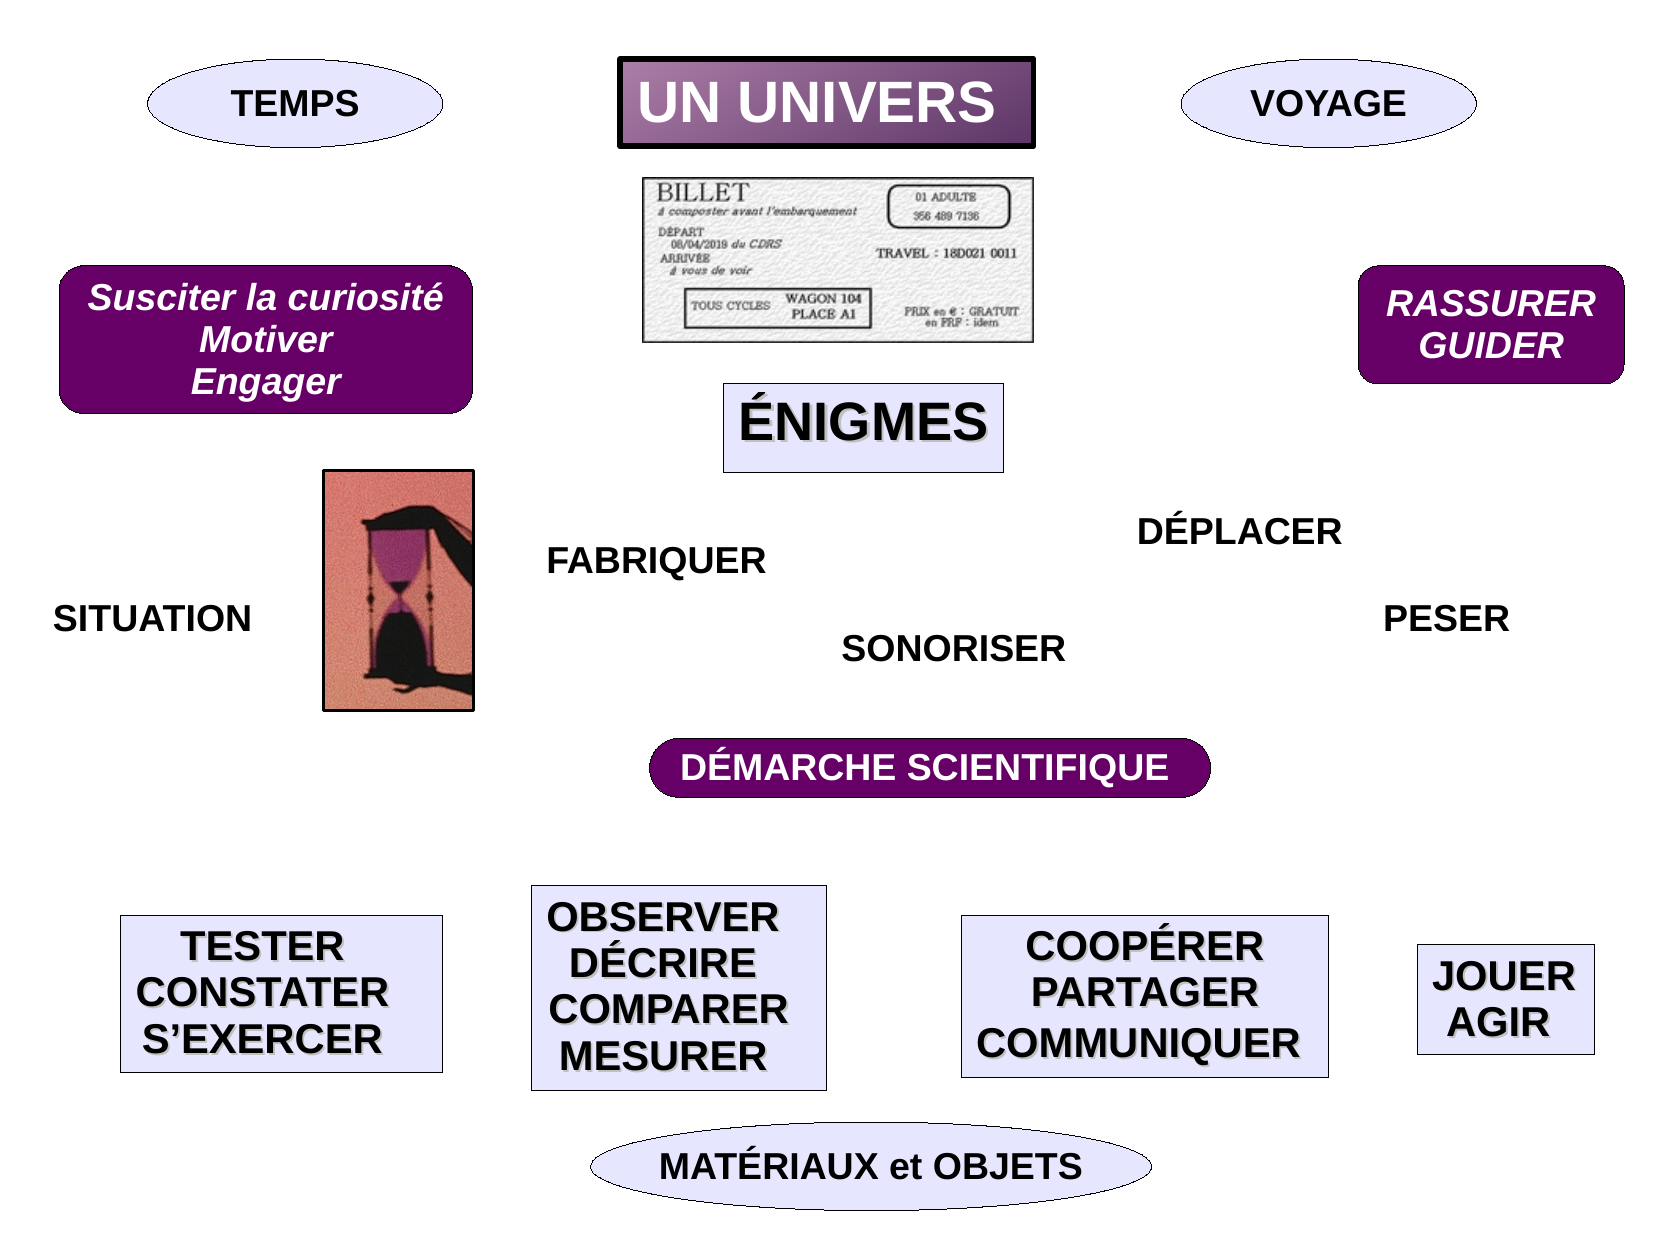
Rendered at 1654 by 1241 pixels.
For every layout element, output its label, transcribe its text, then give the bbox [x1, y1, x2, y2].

text_box DÉMARCHE SCIENTIFIQUE [649, 738, 1211, 798]
text_box Susciter la curiosité Motiver Engager [59, 265, 473, 414]
text_box RASSURER GUIDER [1358, 265, 1625, 384]
text_box VOYAGE [1181, 59, 1477, 148]
text_box SITUATION [38, 590, 267, 649]
text_box UN UNIVERS [620, 59, 1034, 147]
text_box JOUER AGIR [1417, 944, 1595, 1055]
text_box FABRIQUER [531, 532, 781, 591]
text_box TEMPS [147, 59, 443, 148]
text_box PESER [1368, 590, 1536, 649]
text_box ÉNIGMES [723, 383, 1004, 473]
text_box COOPÉRER PARTAGER COMMUNIQUER [961, 915, 1329, 1078]
picture [642, 177, 1034, 343]
text_box SONORISER [826, 620, 1082, 679]
text_box MATÉRIAUX et OBJETS [590, 1122, 1152, 1211]
text_box DÉPLACER [1122, 502, 1368, 562]
text_box TESTER CONSTATER S’EXERCER [120, 915, 443, 1073]
picture [324, 472, 473, 709]
text_box OBSERVER DÉCRIRE COMPARER MESURER [531, 885, 827, 1091]
